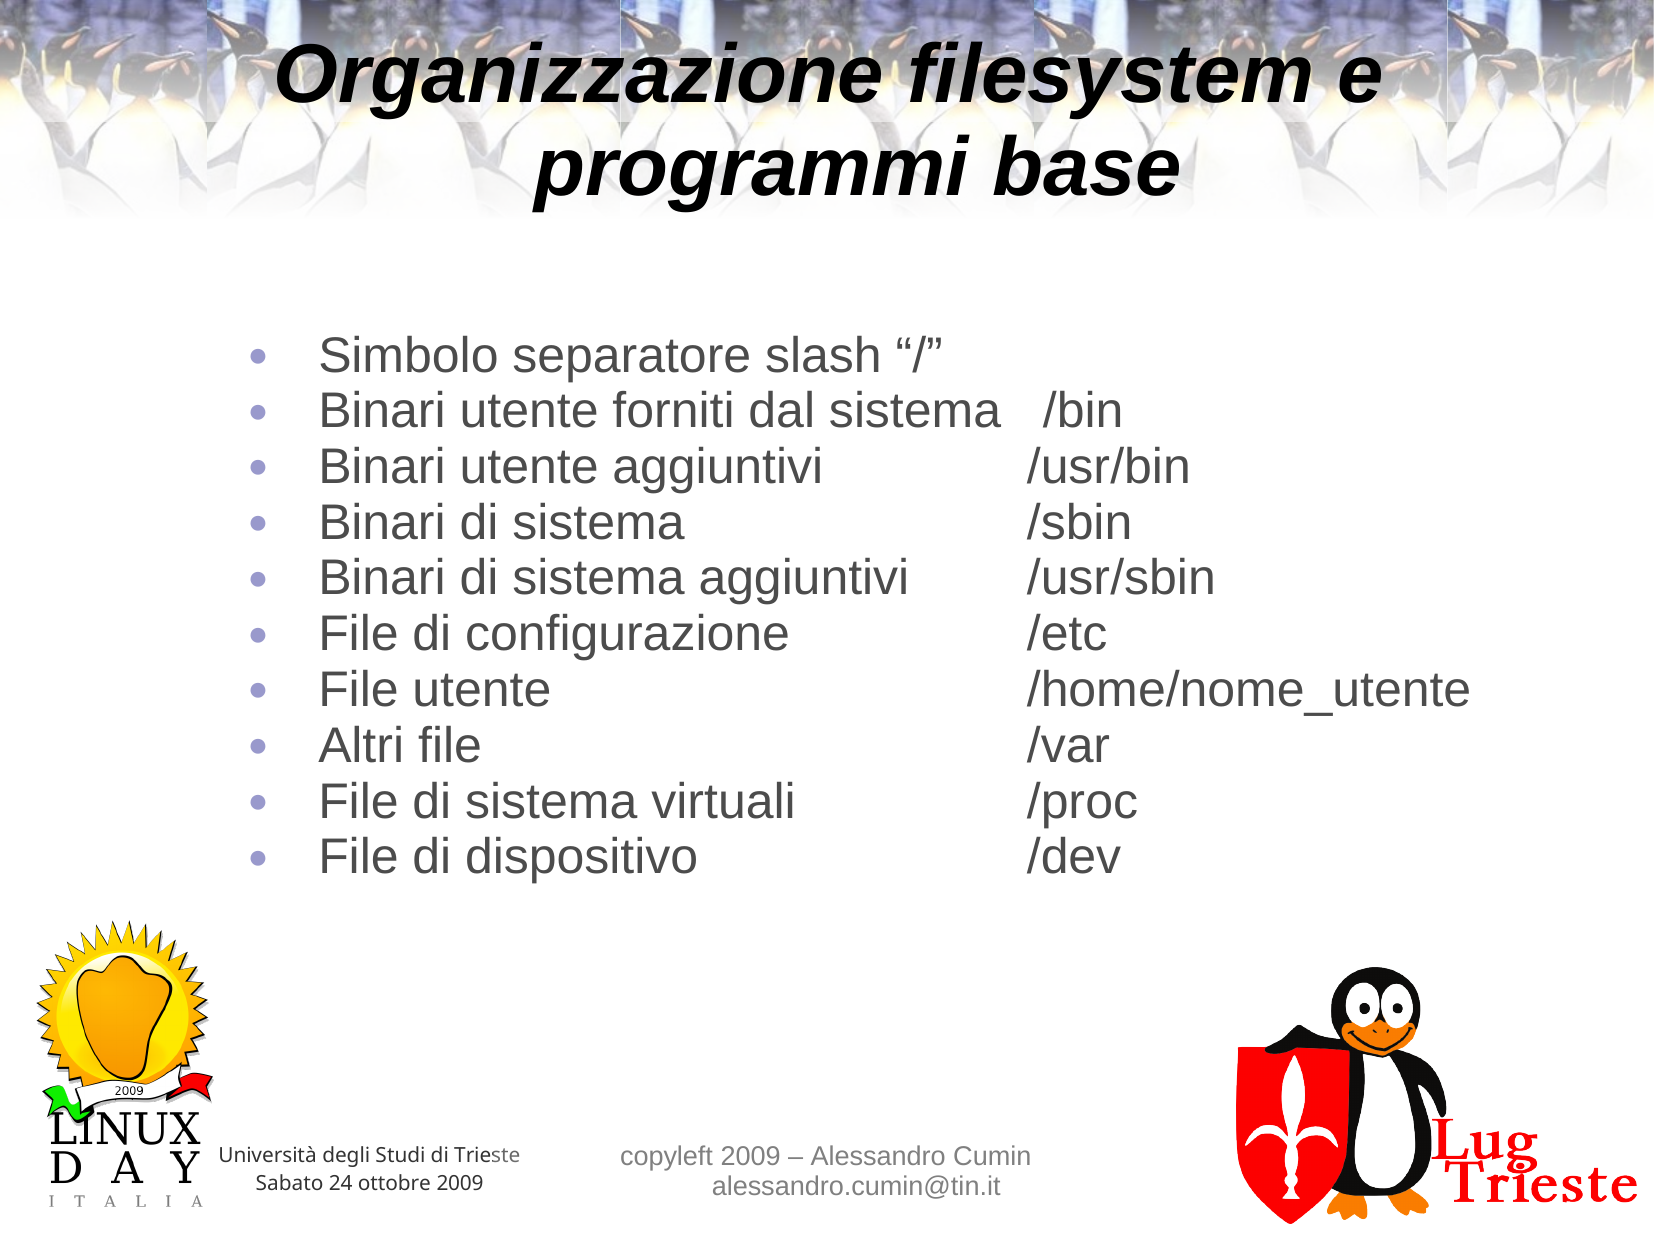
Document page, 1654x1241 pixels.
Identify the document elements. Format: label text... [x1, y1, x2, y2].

title Organizzazione filesystem e programmi base [49, 16, 1609, 224]
list Simbolo separatore slash “/” Binari utente forniti dal sistema /bin Binari utente aggiuntivi /usr/bin Binari di sistema /sbin Binari di sistema aggiuntivi /usr/sbin File di configurazione /etc File utente /home/nome_utente Altri file /var File di sistema virtuali /proc File di dispositivo /dev [141, 252, 1568, 1015]
picture [36, 920, 214, 1207]
picture [1236, 967, 1637, 1224]
